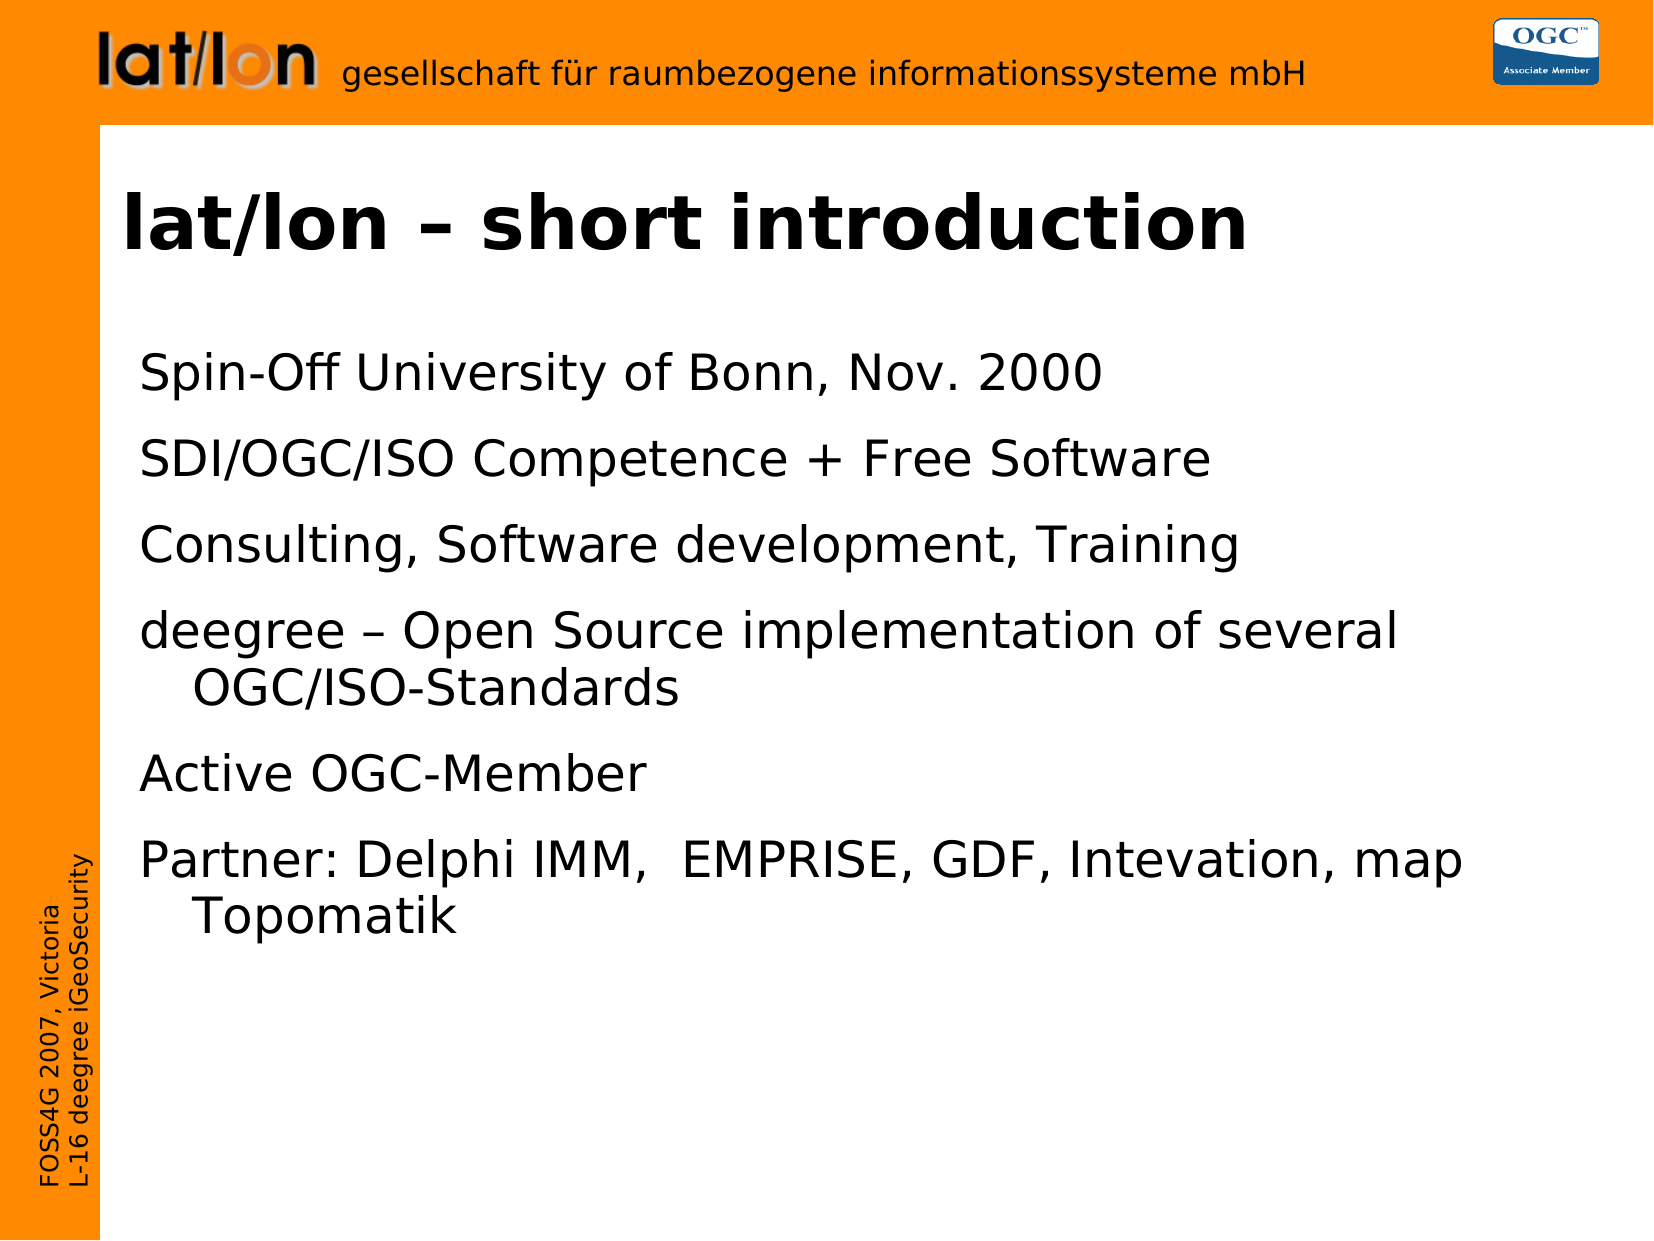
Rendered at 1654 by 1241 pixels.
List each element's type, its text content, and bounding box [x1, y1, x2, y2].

list Spin-Off University of Bonn, Nov. 2000 SDI/OGC/ISO Competence + Free Software Consulting, Software development, Training deegree – Open Source implementation of several OGC/ISO-Standards Active OGC-Member Partner: Delphi IMM, EMPRISE, GDF, Intevation, map Topomatik [121, 344, 1534, 1127]
title lat/lon – short introduction [121, 120, 1534, 328]
picture [1493, 18, 1599, 85]
picture [87, 23, 324, 97]
